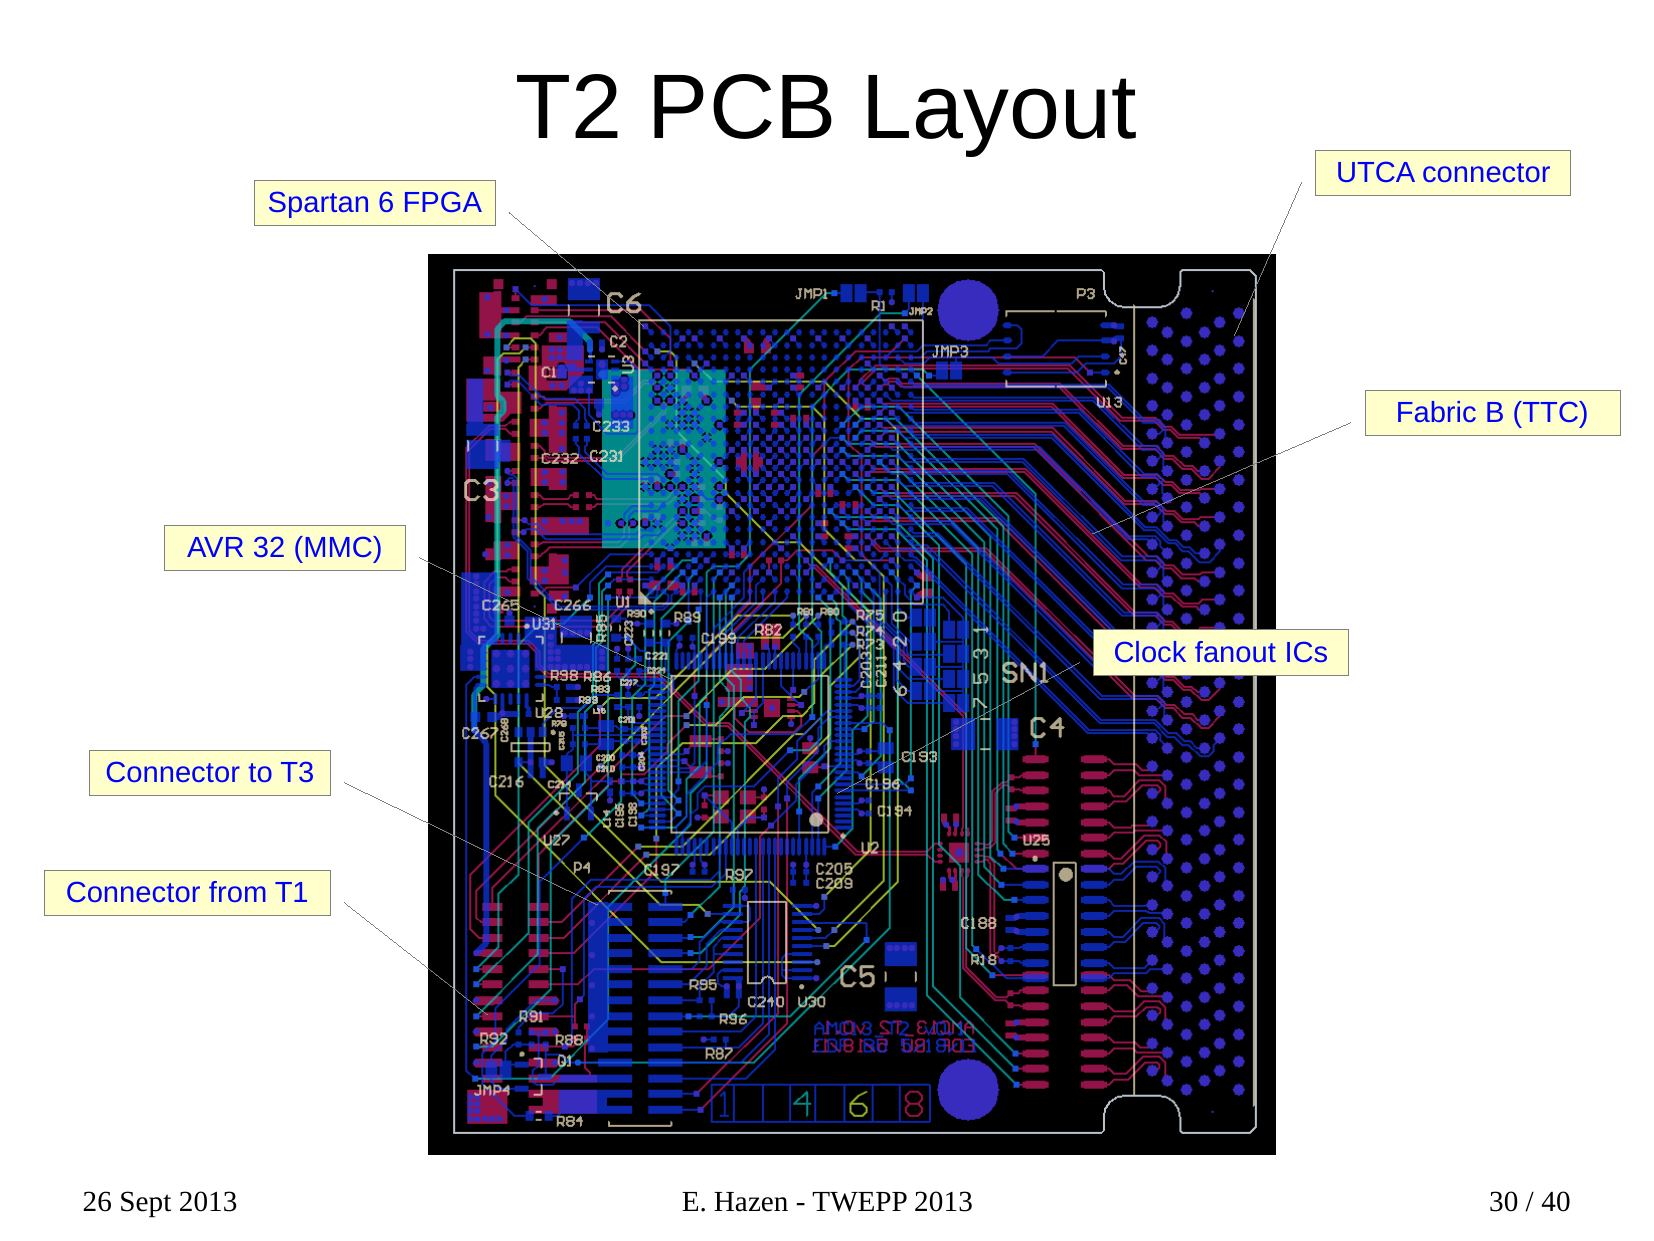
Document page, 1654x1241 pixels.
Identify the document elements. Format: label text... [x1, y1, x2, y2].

text_box Connector from T1 [45, 870, 330, 915]
text_box Spartan 6 FPGA [255, 180, 495, 225]
text_box Connector to T3 [90, 750, 330, 795]
text_box Fabric B (TTC) [1365, 390, 1620, 435]
picture [428, 254, 1276, 1156]
text_box AVR 32 (MMC) [165, 525, 405, 570]
text_box Clock fanout ICs [1094, 630, 1349, 675]
text_box UTCA connector [1316, 150, 1571, 195]
title T2 PCB Layout [82, 49, 1571, 166]
